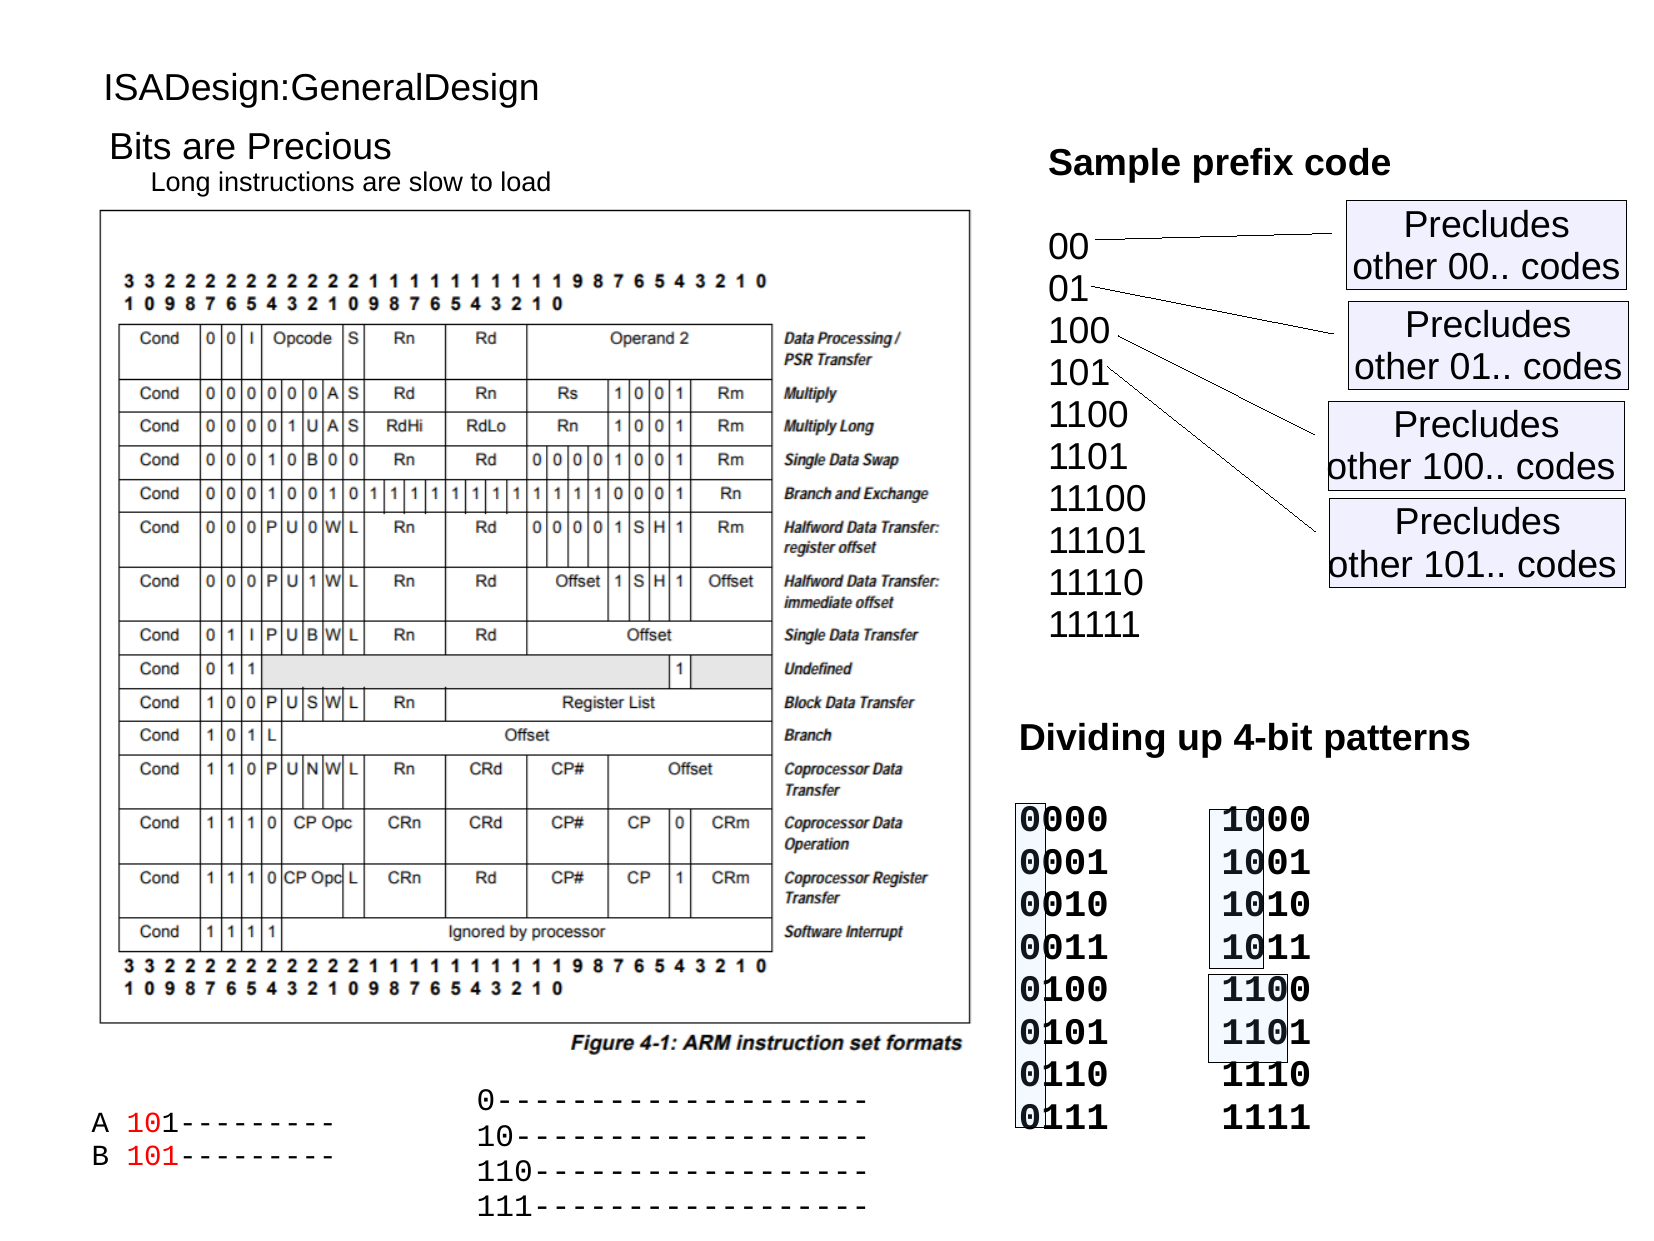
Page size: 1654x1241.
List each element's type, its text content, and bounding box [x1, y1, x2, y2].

text_box A 101--------- B 101--------- [76, 1100, 352, 1179]
text_box Long instructions are slow to load [135, 159, 566, 200]
text_box Sample prefix code 00 01 100 101 1100 1101 11100 11101 11110 11111 [1033, 133, 1407, 655]
text_box [1209, 809, 1264, 969]
text_box 0-------------------- 10------------------- 110------------------ 111------------------ [460, 1075, 887, 1229]
text_box Precludes other 00.. codes [1346, 201, 1627, 289]
text_box ISADesign:GeneralDesign [88, 59, 555, 116]
text_box [1015, 803, 1046, 1128]
text_box [1208, 974, 1288, 1063]
text_box Precludes other 100.. codes [1329, 402, 1624, 490]
picture [86, 200, 1004, 1060]
text_box Precludes other 101.. codes [1330, 499, 1625, 587]
text_box Dividing up 4-bit patterns 0000 1000 0001 1001 0010 1010 0011 1011 0100 1100 0101 1101 0110 1110 0111 1111 [1003, 708, 1486, 1150]
text_box Precludes other 01.. codes [1348, 301, 1629, 390]
text_box Bits are Precious [94, 118, 408, 176]
